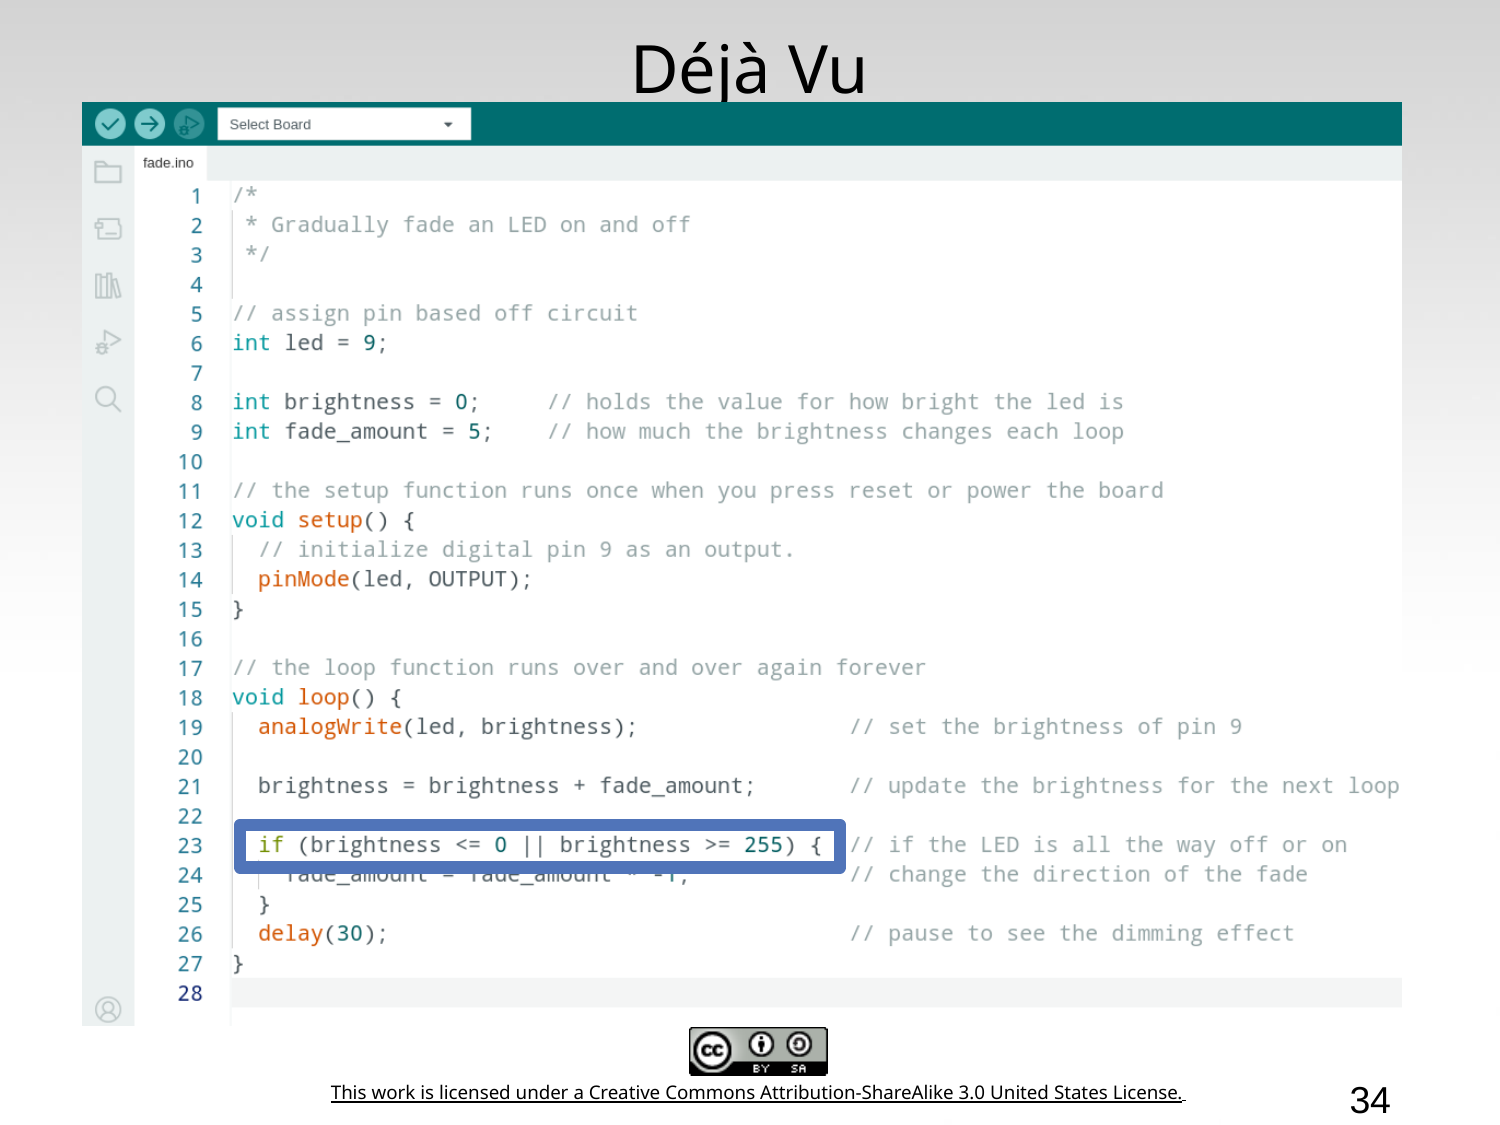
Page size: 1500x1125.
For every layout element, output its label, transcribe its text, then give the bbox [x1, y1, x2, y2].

picture [0, 0, 1500, 1125]
title Déjà Vu [112, 0, 1388, 102]
